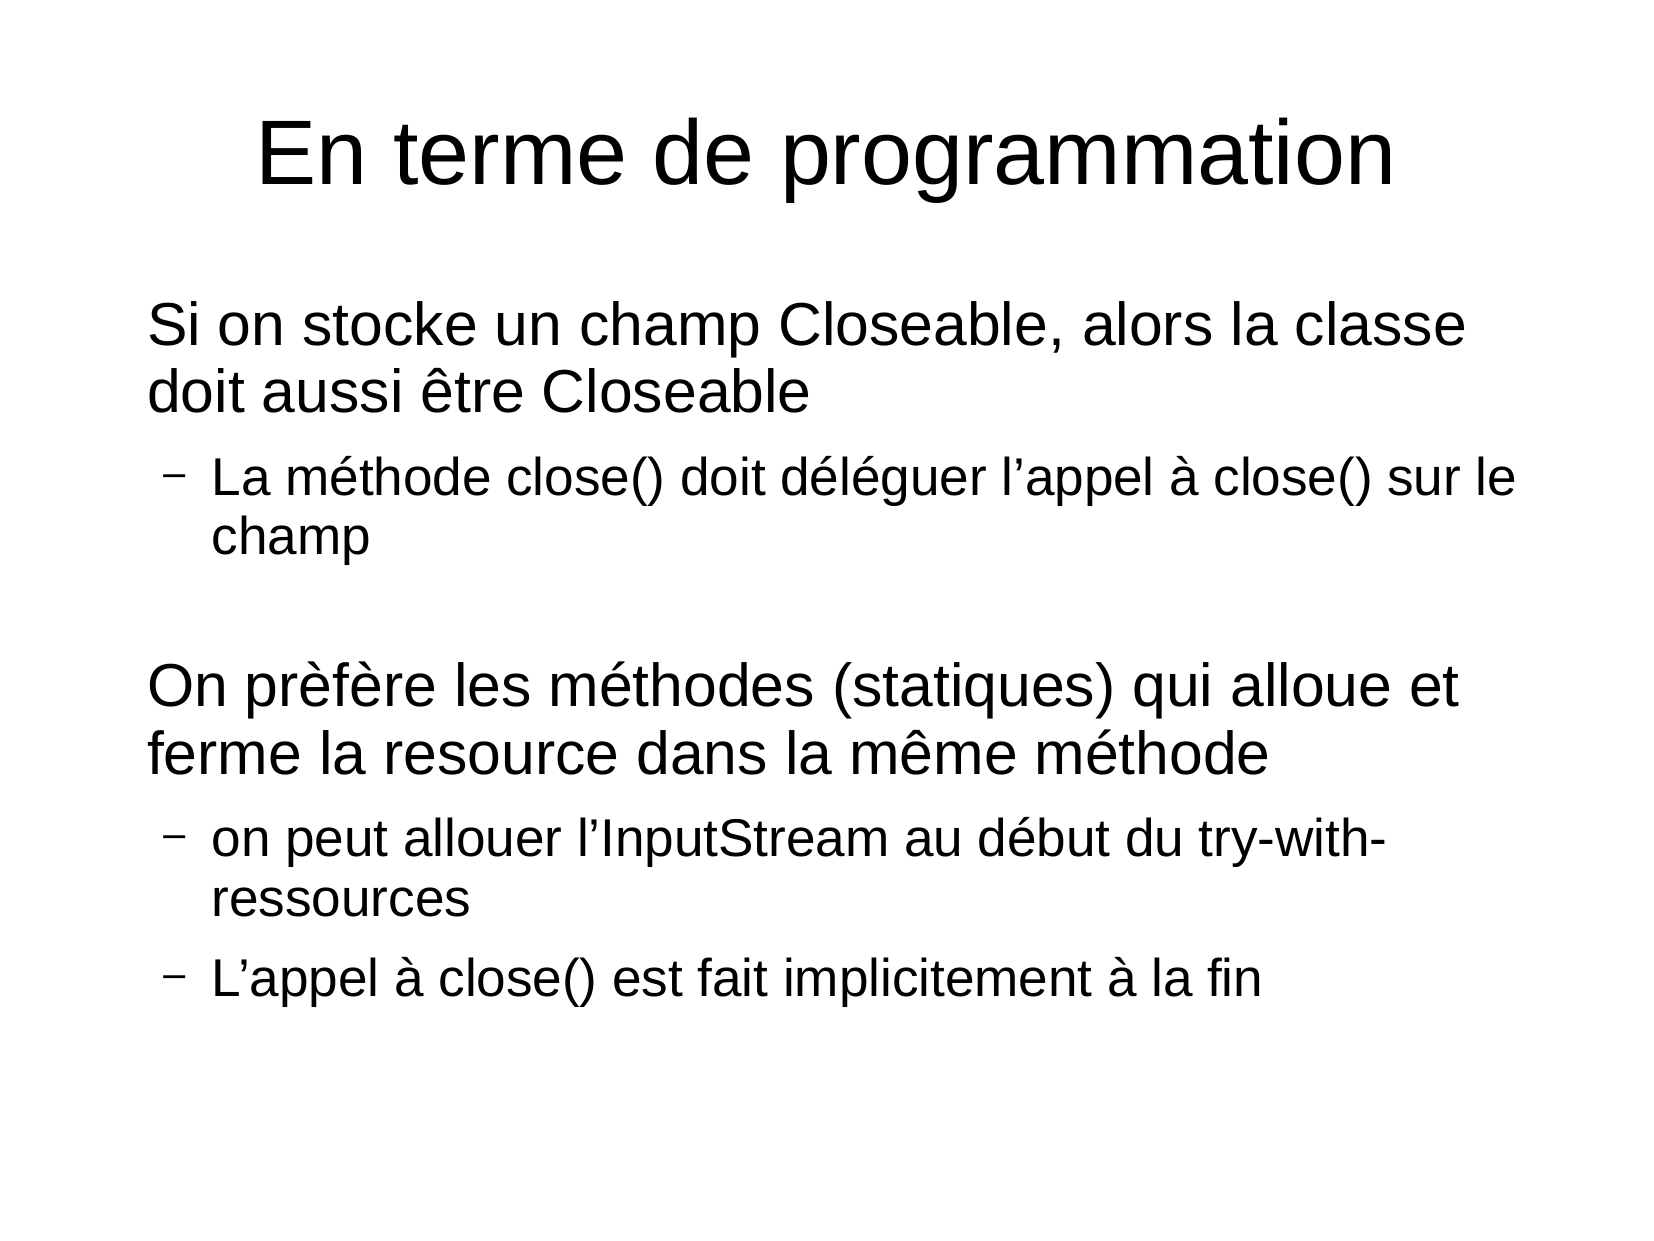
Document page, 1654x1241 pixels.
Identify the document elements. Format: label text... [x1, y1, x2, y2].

list Si on stocke un champ Closeable, alors la classe doit aussi être Closeable La méthode close() doit déléguer l’appel à close() sur le champ On prèfère les méthodes (statiques) qui alloue et ferme la resource dans la même méthode on peut allouer l’InputStream au début du try-with-ressources L’appel à close() est fait implicitement à la fin [82, 290, 1571, 1010]
title En terme de programmation [82, 49, 1571, 257]
